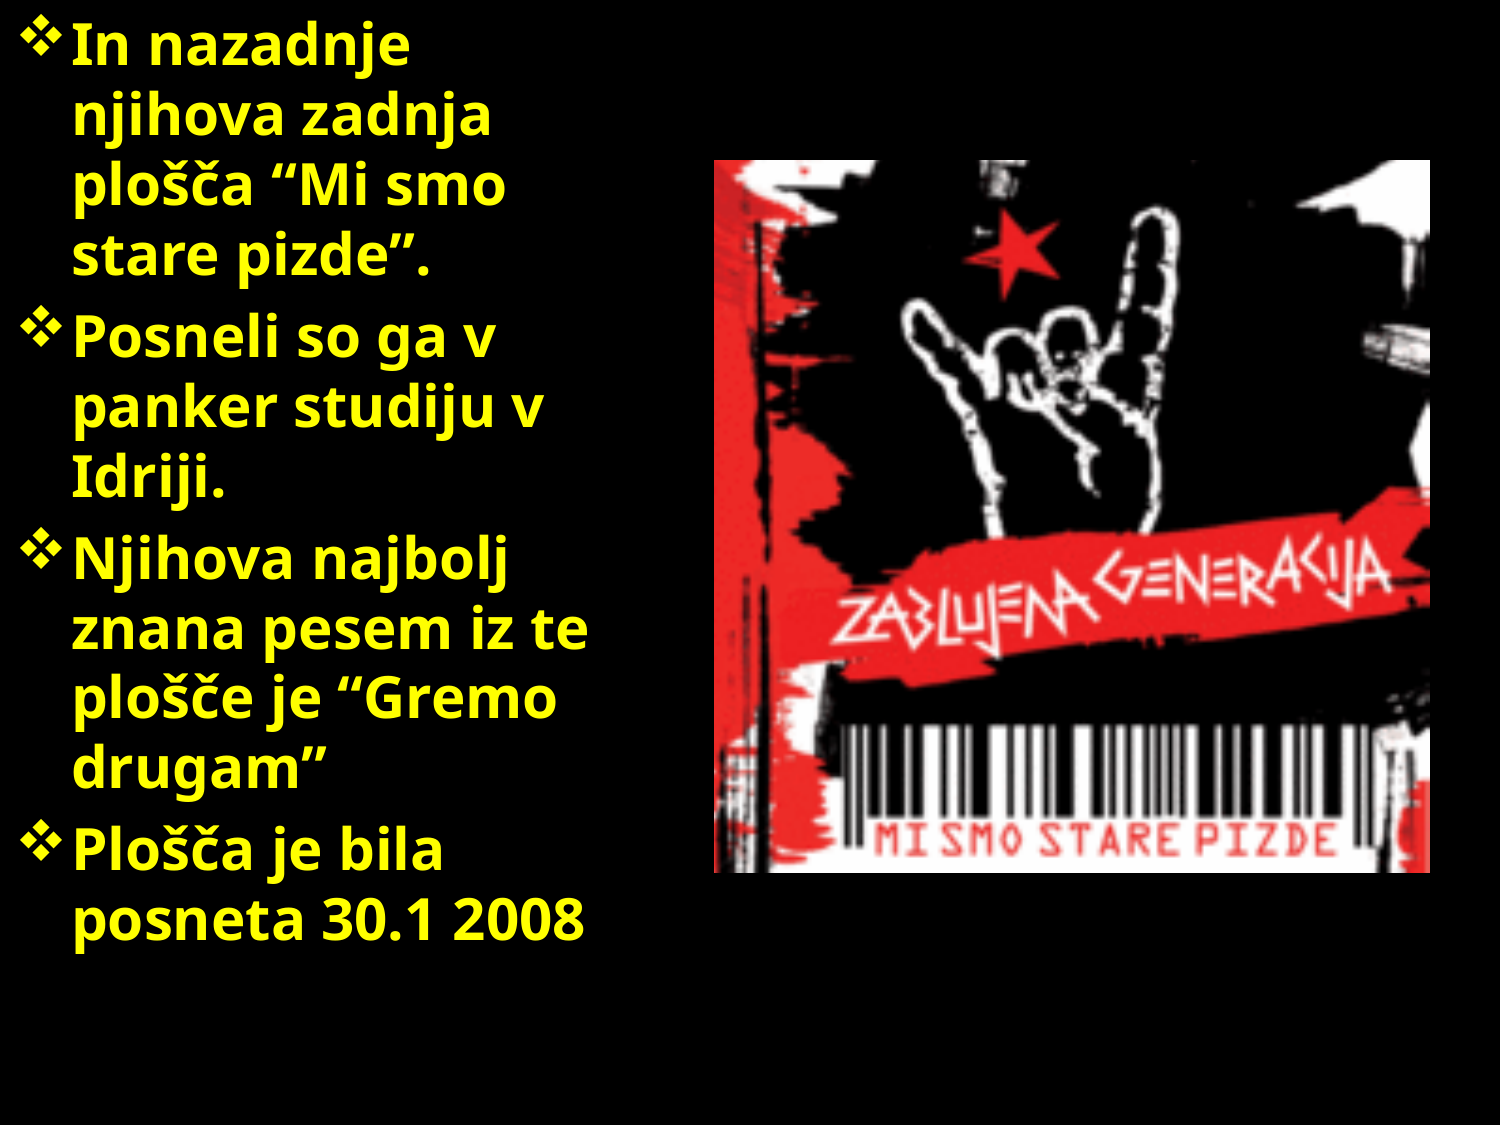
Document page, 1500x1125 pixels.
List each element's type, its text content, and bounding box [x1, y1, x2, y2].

picture [714, 160, 1430, 873]
list In nazadnje njihova zadnja plošča “Mi smo stare pizde”. Posneli so ga v panker studiju v Idriji. Njihova najbolj znana pesem iz te plošče je “Gremo drugam” Plošča je bila posneta 30.1 2008 [0, 0, 632, 1059]
